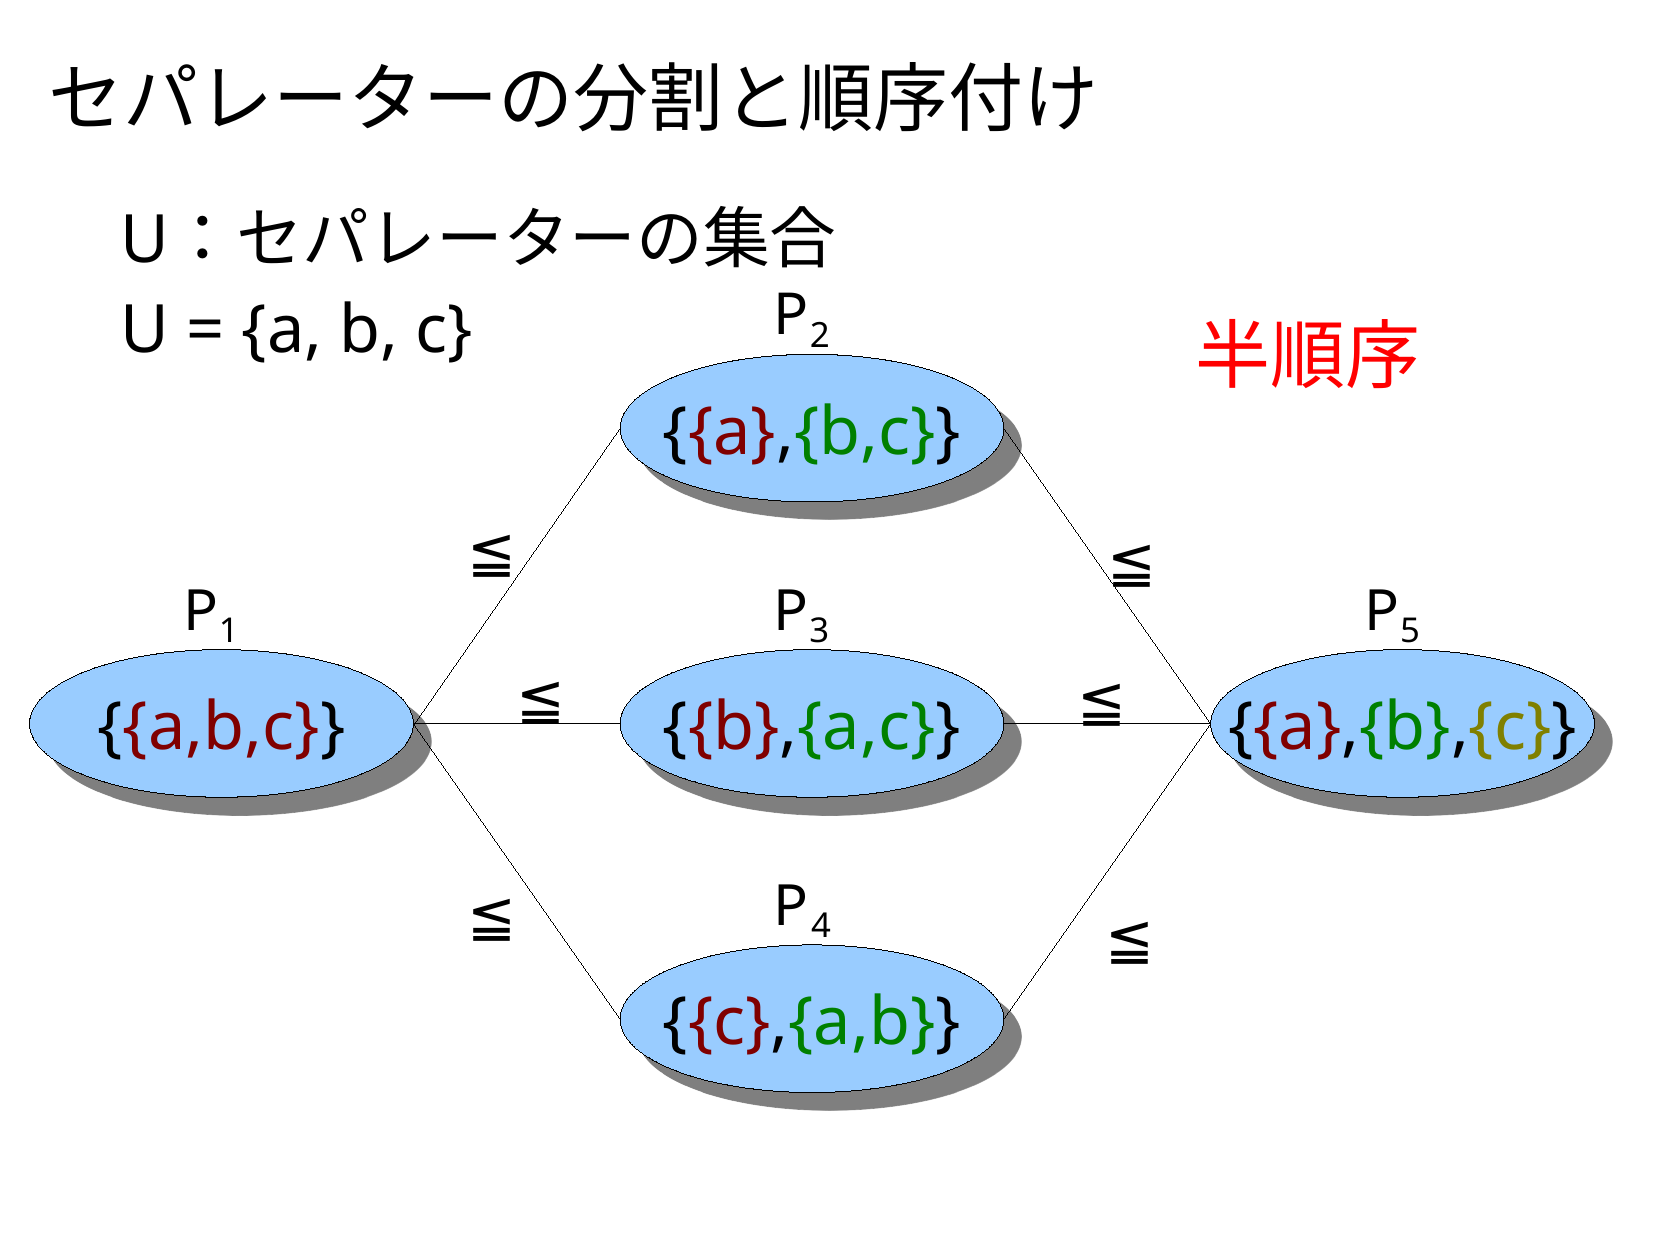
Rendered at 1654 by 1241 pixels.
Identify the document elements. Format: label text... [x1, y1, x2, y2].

chart [1358, 580, 1428, 650]
text_box ≦ [452, 502, 532, 581]
text_box U：セパレーターの集合 U = {a, b, c} [88, 177, 767, 336]
text_box 半順序 [1181, 288, 1436, 384]
text_box {{b},{a,c}} [620, 649, 1004, 798]
text_box [236, 767, 266, 838]
chart [767, 580, 838, 650]
text_box ≦ [1062, 651, 1142, 730]
text_box {{a},{b,c}} [620, 355, 1004, 502]
chart [767, 283, 838, 355]
chart [767, 875, 838, 945]
text_box セパレーターの分割と順序付け [33, 31, 1046, 128]
text_box {{a},{b},{c}} [1210, 649, 1595, 798]
text_box ≦ [452, 867, 532, 945]
text_box ≦ [501, 724, 581, 728]
text_box ≦ [1091, 889, 1170, 968]
chart [177, 580, 247, 650]
text_box ≦ [1092, 512, 1172, 591]
text_box {{a,b,c}} [29, 650, 414, 798]
text_box {{c},{a,b}} [620, 944, 1004, 1093]
text_box ≦ [501, 649, 581, 723]
